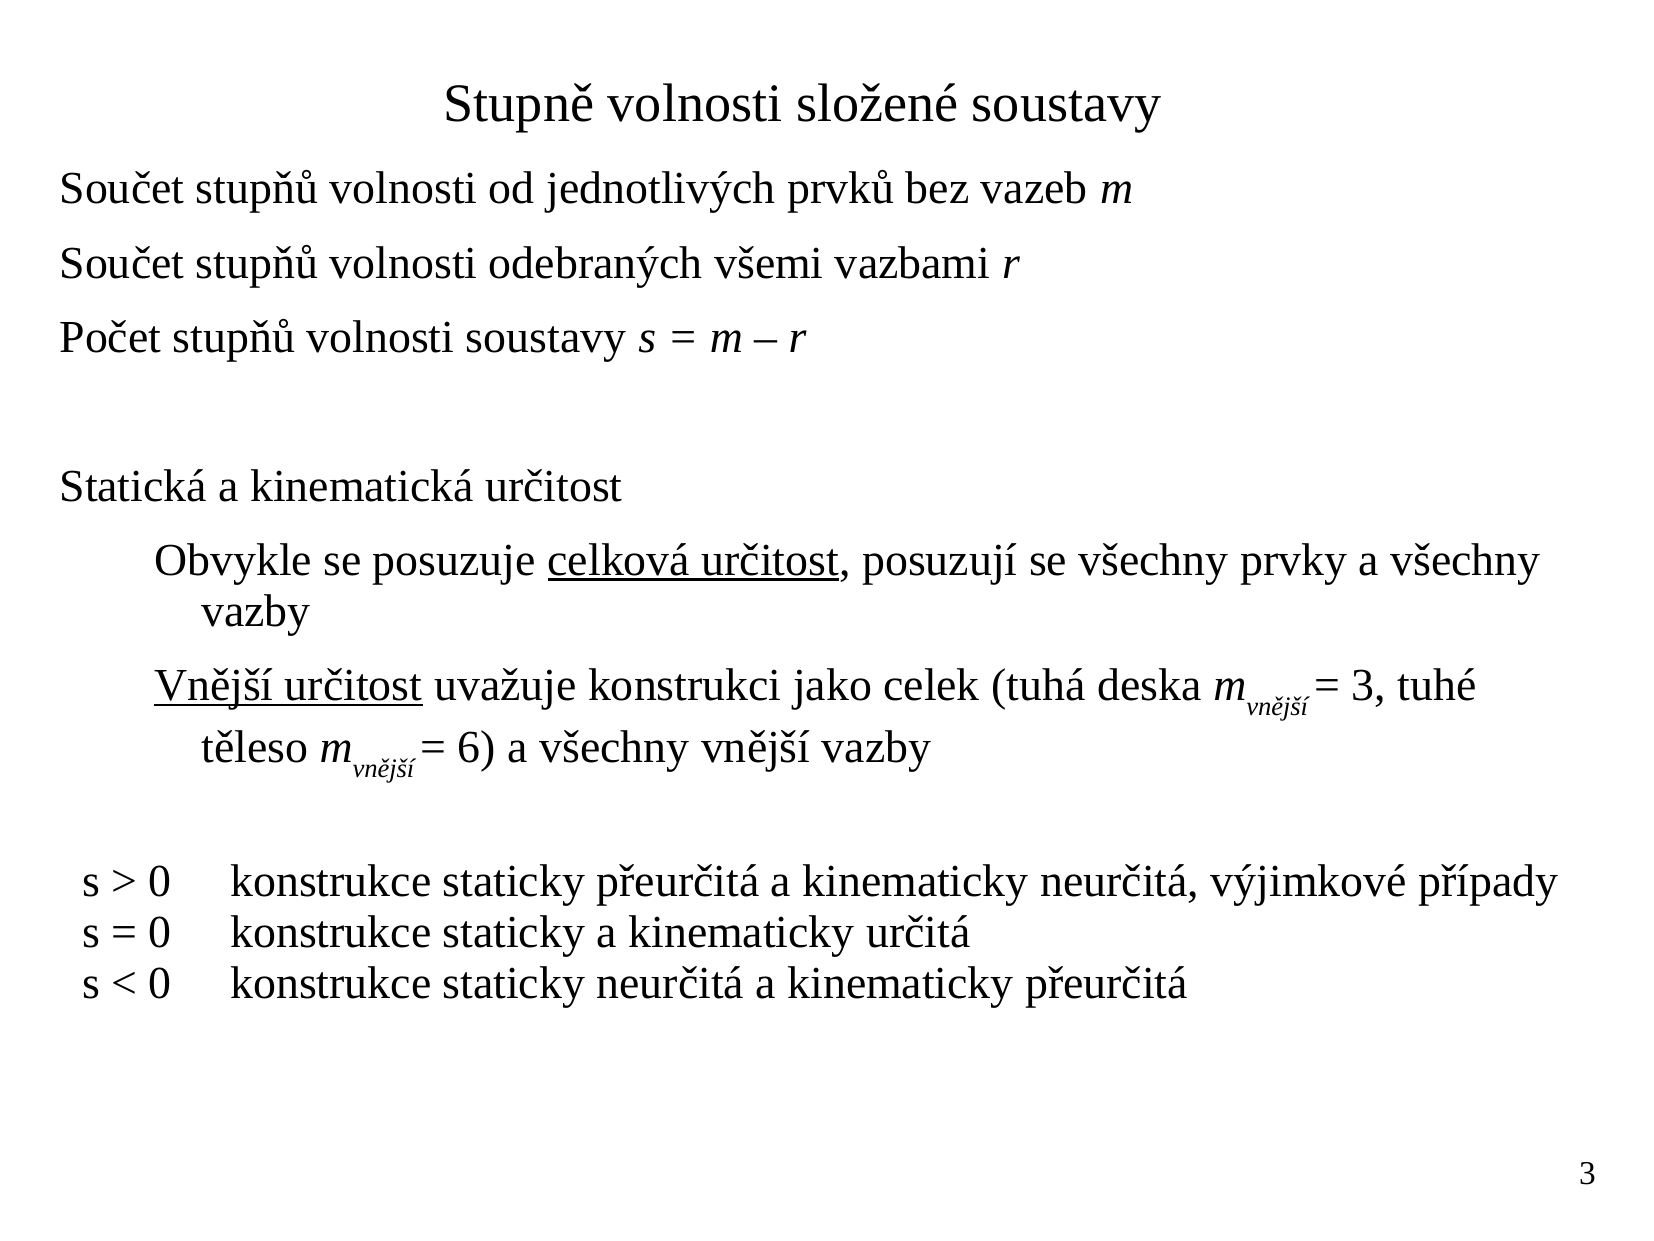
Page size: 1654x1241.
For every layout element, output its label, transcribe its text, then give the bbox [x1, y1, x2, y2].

text_box s > 0 konstrukce staticky přeurčitá a kinematicky neurčitá, výjimkové případy s = 0 konstrukce staticky a kinematicky určitá s < 0 konstrukce staticky neurčitá a kinematicky přeurčitá [67, 848, 1611, 1031]
list Součet stupňů volnosti od jednotlivých prvků bez vazeb m Součet stupňů volnosti odebraných všemi vazbami r Počet stupňů volnosti soustavy s = m – r Statická a kinematická určitost Obvykle se posuzuje celková určitost, posuzují se všechny prvky a všechny vazby Vnější určitost uvažuje konstrukci jako celek (tuhá deska mvnější = 3, tuhé těleso mvnější = 6) a všechny vnější vazby [59, 163, 1548, 967]
title Stupně volnosti složené soustavy [59, 7, 1548, 163]
